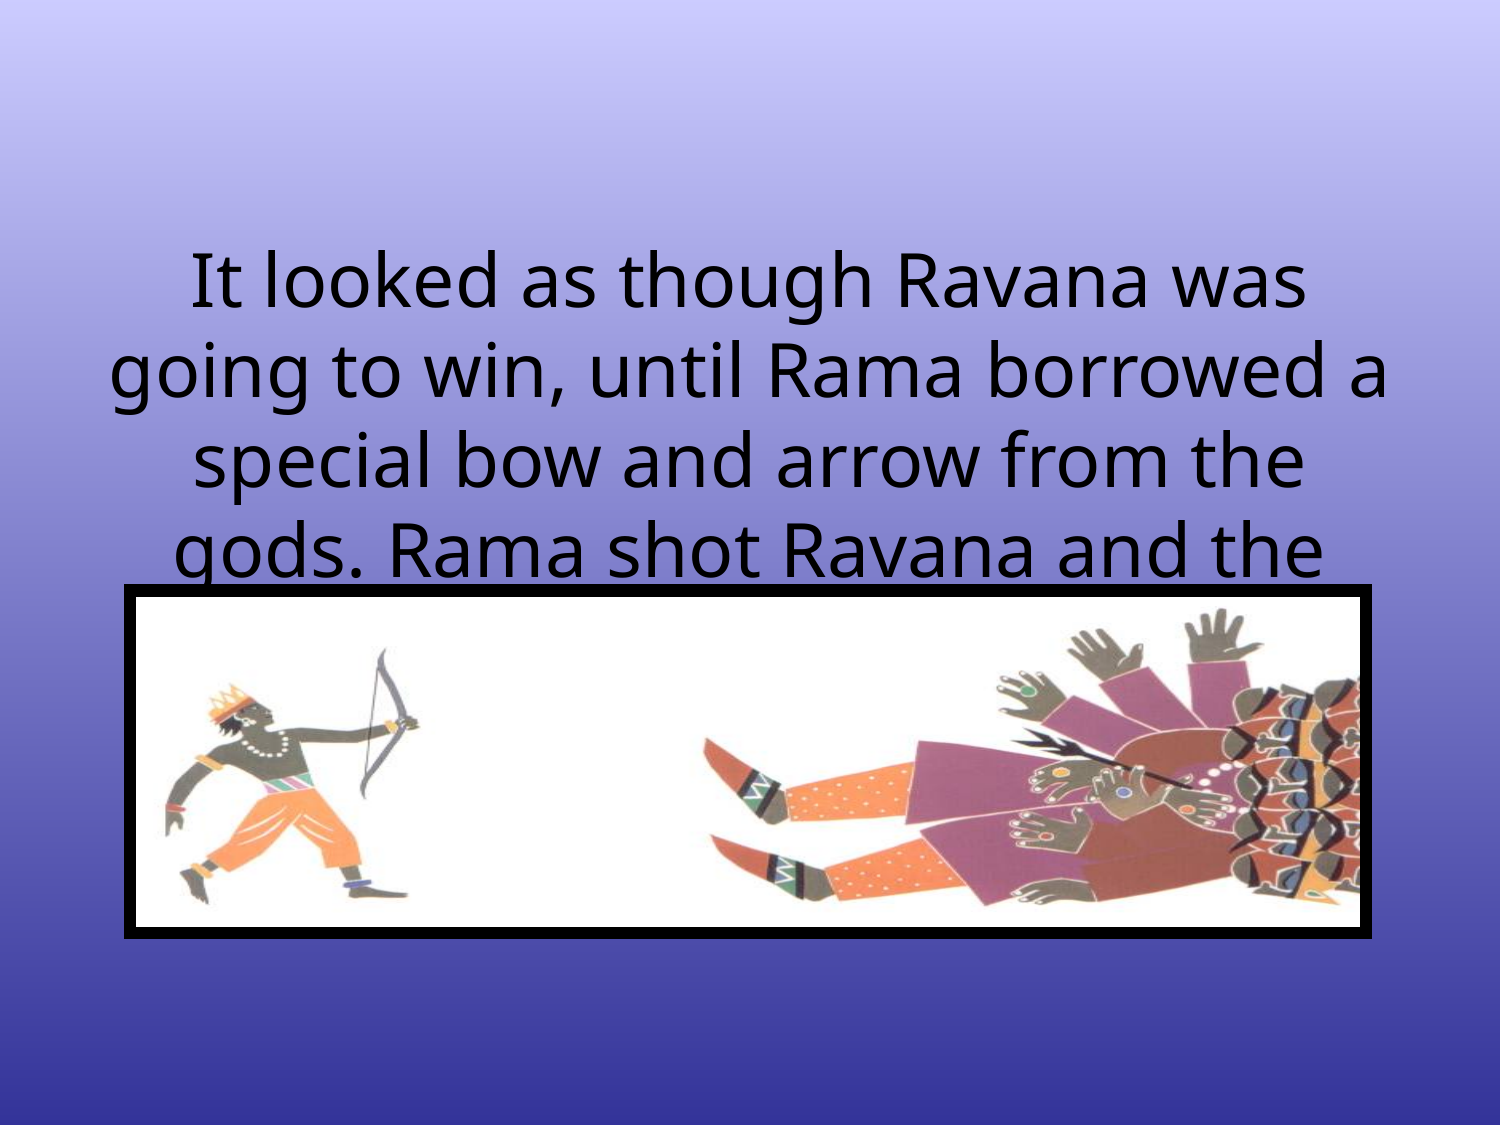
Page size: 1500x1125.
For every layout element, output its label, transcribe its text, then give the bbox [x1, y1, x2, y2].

text_box It looked as though Ravana was going to win, until Rama borrowed a special bow and arrow from the gods. Rama shot Ravana and the battle was won. [75, 45, 1426, 317]
text_box [129, 590, 1367, 933]
